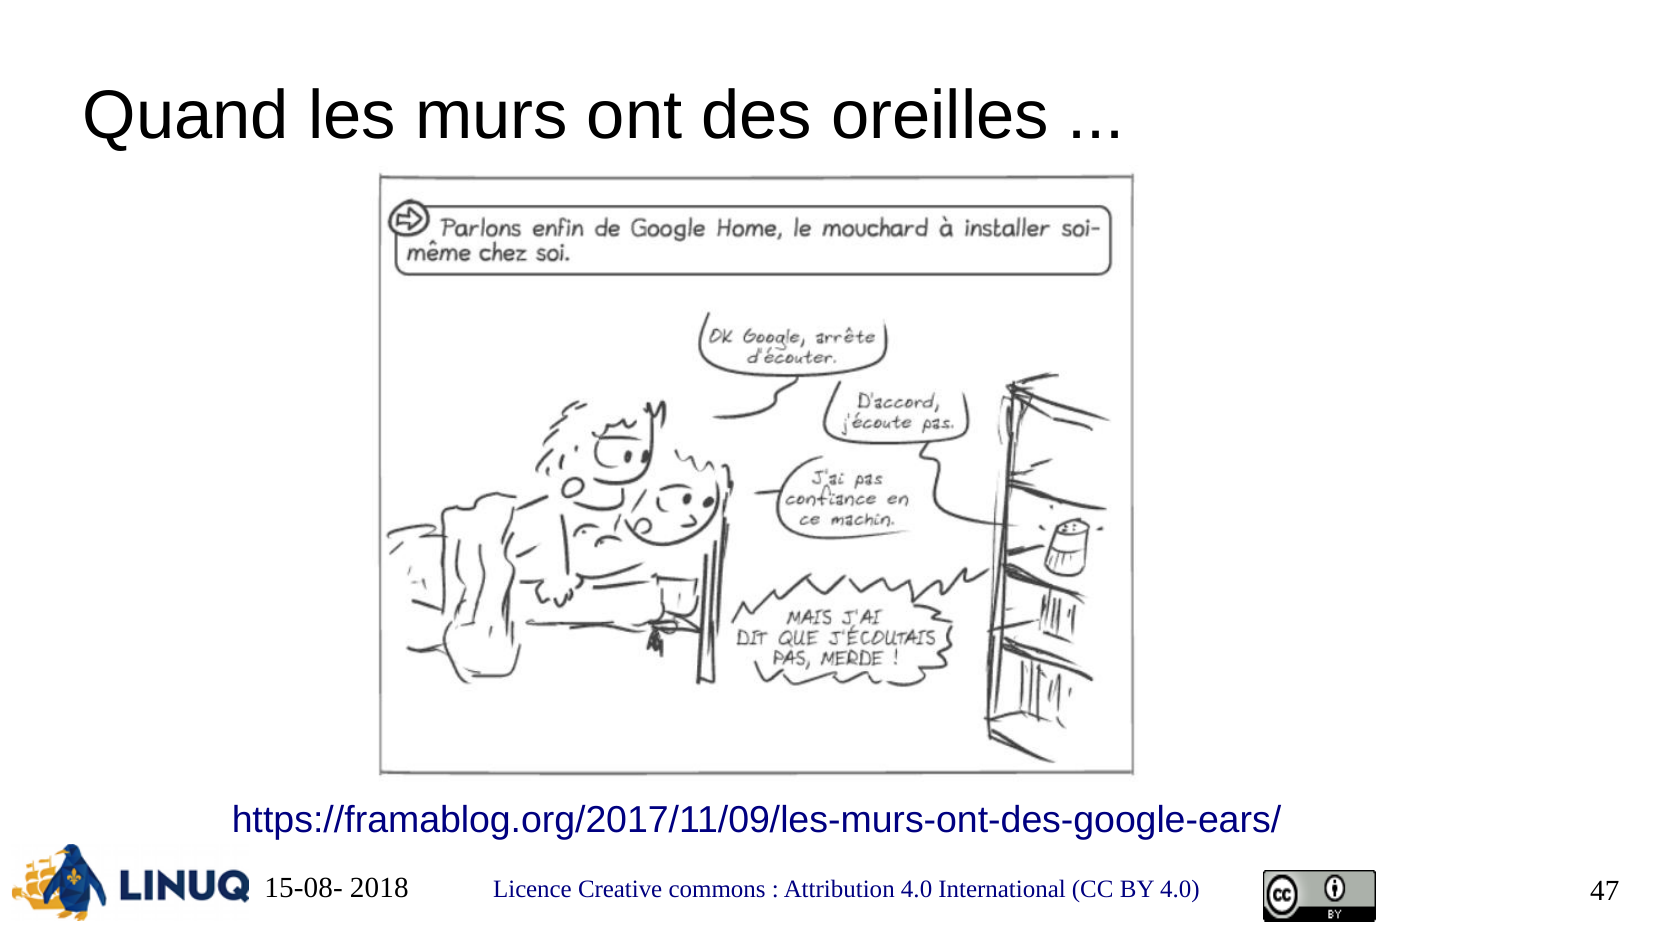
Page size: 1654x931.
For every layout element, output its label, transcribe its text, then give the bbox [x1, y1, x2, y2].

text_box https://framablog.org/2017/11/09/les-murs-ont-des-google-ears/ [217, 791, 1300, 849]
title Quand les murs ont des oreilles ... [82, 37, 1571, 193]
picture [11, 844, 249, 921]
picture [370, 165, 1146, 784]
picture [1263, 870, 1376, 922]
